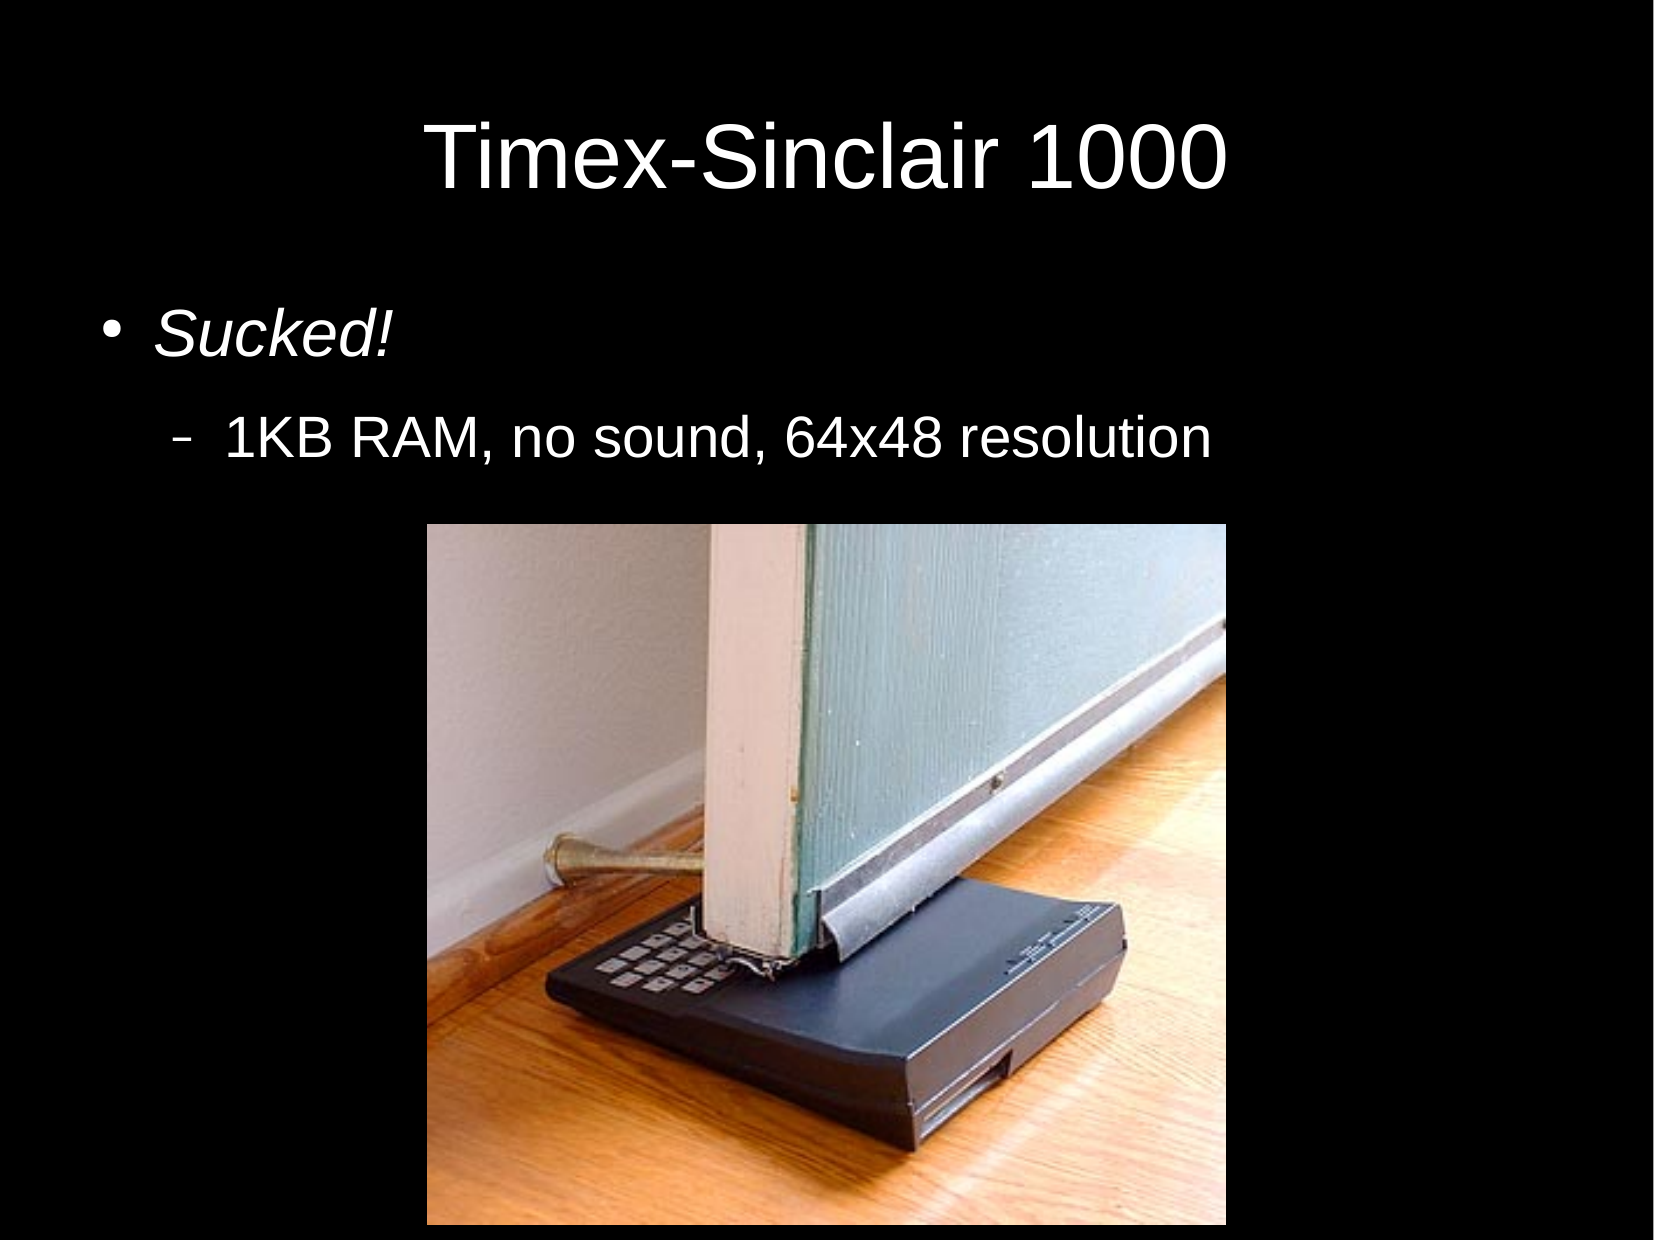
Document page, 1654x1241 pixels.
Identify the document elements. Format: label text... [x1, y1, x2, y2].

list Sucked! 1KB RAM, no sound, 64x48 resolution [82, 290, 1570, 1108]
title Timex-Sinclair 1000 [82, 56, 1570, 248]
picture [427, 524, 1226, 1225]
